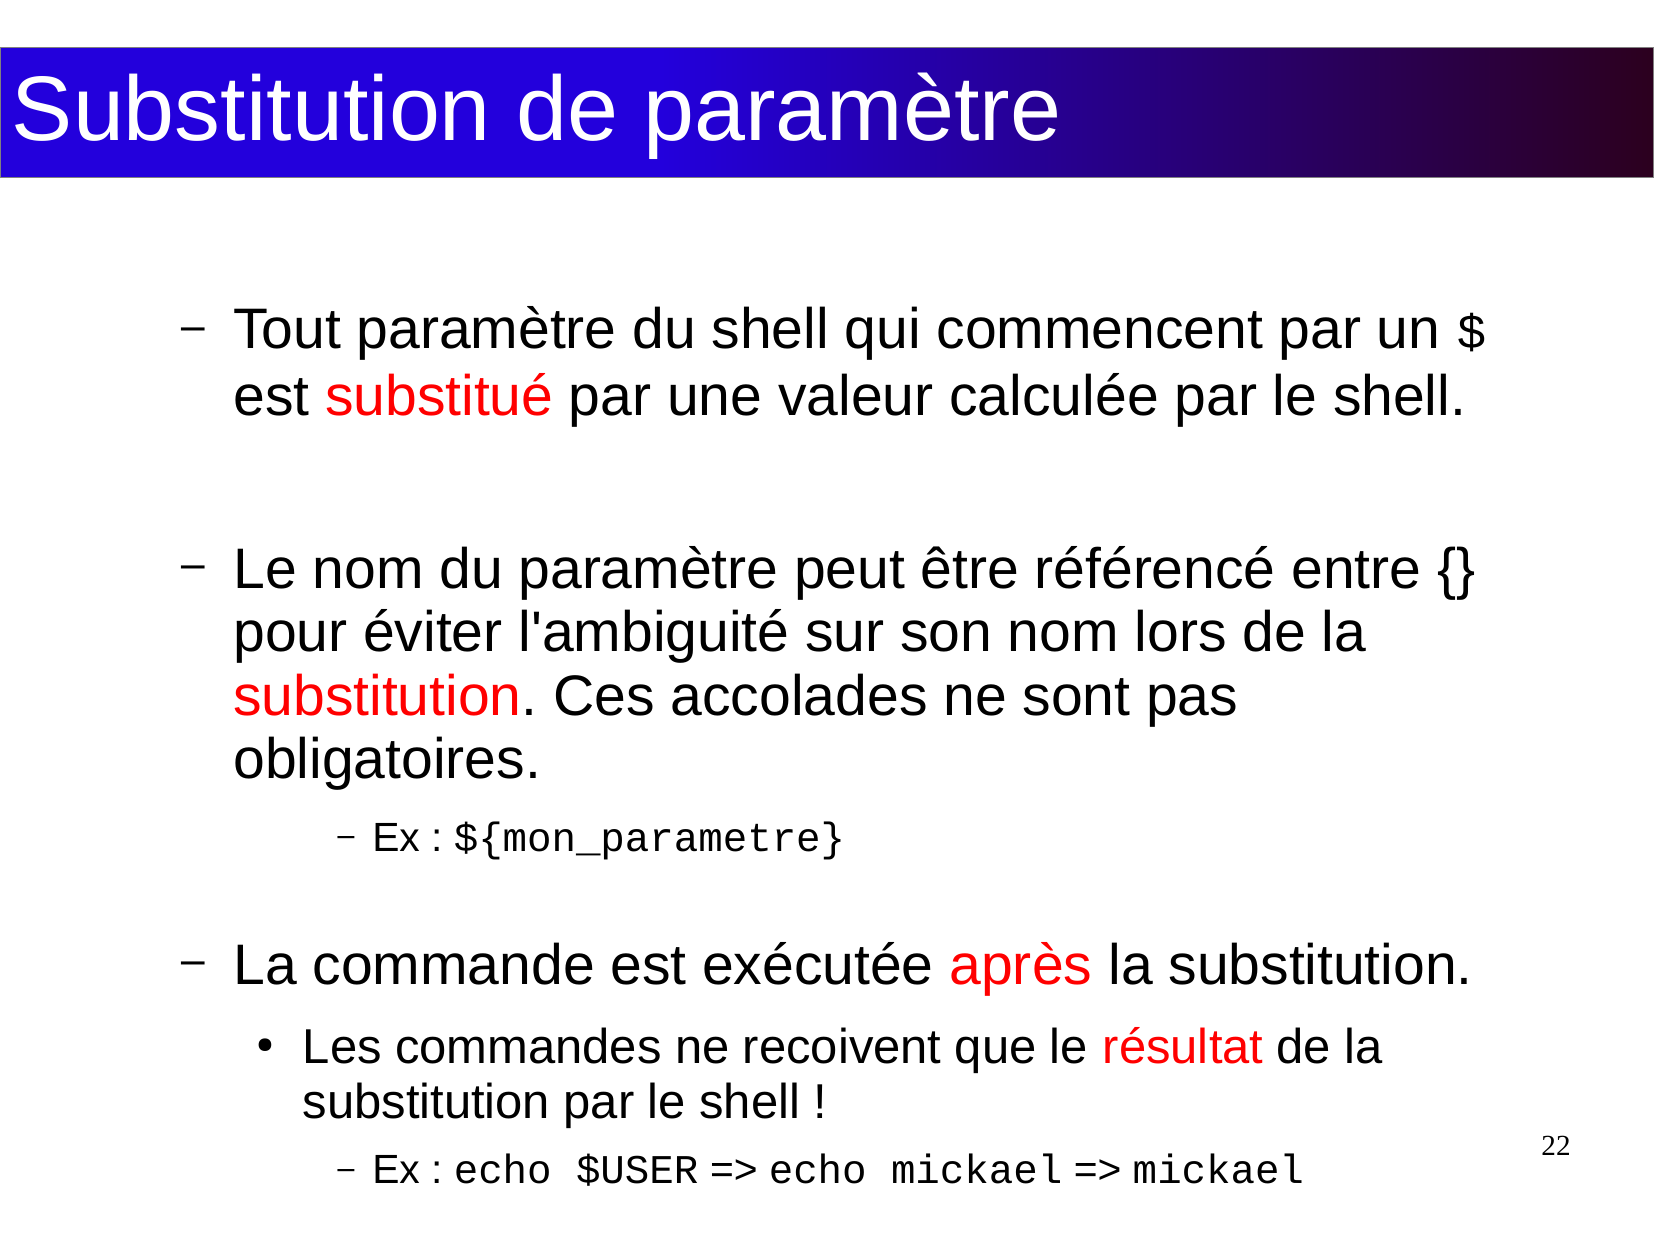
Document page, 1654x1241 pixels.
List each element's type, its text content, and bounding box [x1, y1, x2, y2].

list Tout paramètre du shell qui commencent par un $ est substitué par une valeur calculée par le shell. Le nom du paramètre peut être référencé entre {} pour éviter l'ambiguité sur son nom lors de la substitution. Ces accolades ne sont pas obligatoires. Ex : ${mon_parametre} La commande est exécutée après la substitution. Les commandes ne recoivent que le résultat de la substitution par le shell ! Ex : echo $USER => echo mickael => mickael [94, 195, 1524, 1205]
title Substitution de paramètre [11, 5, 1642, 213]
